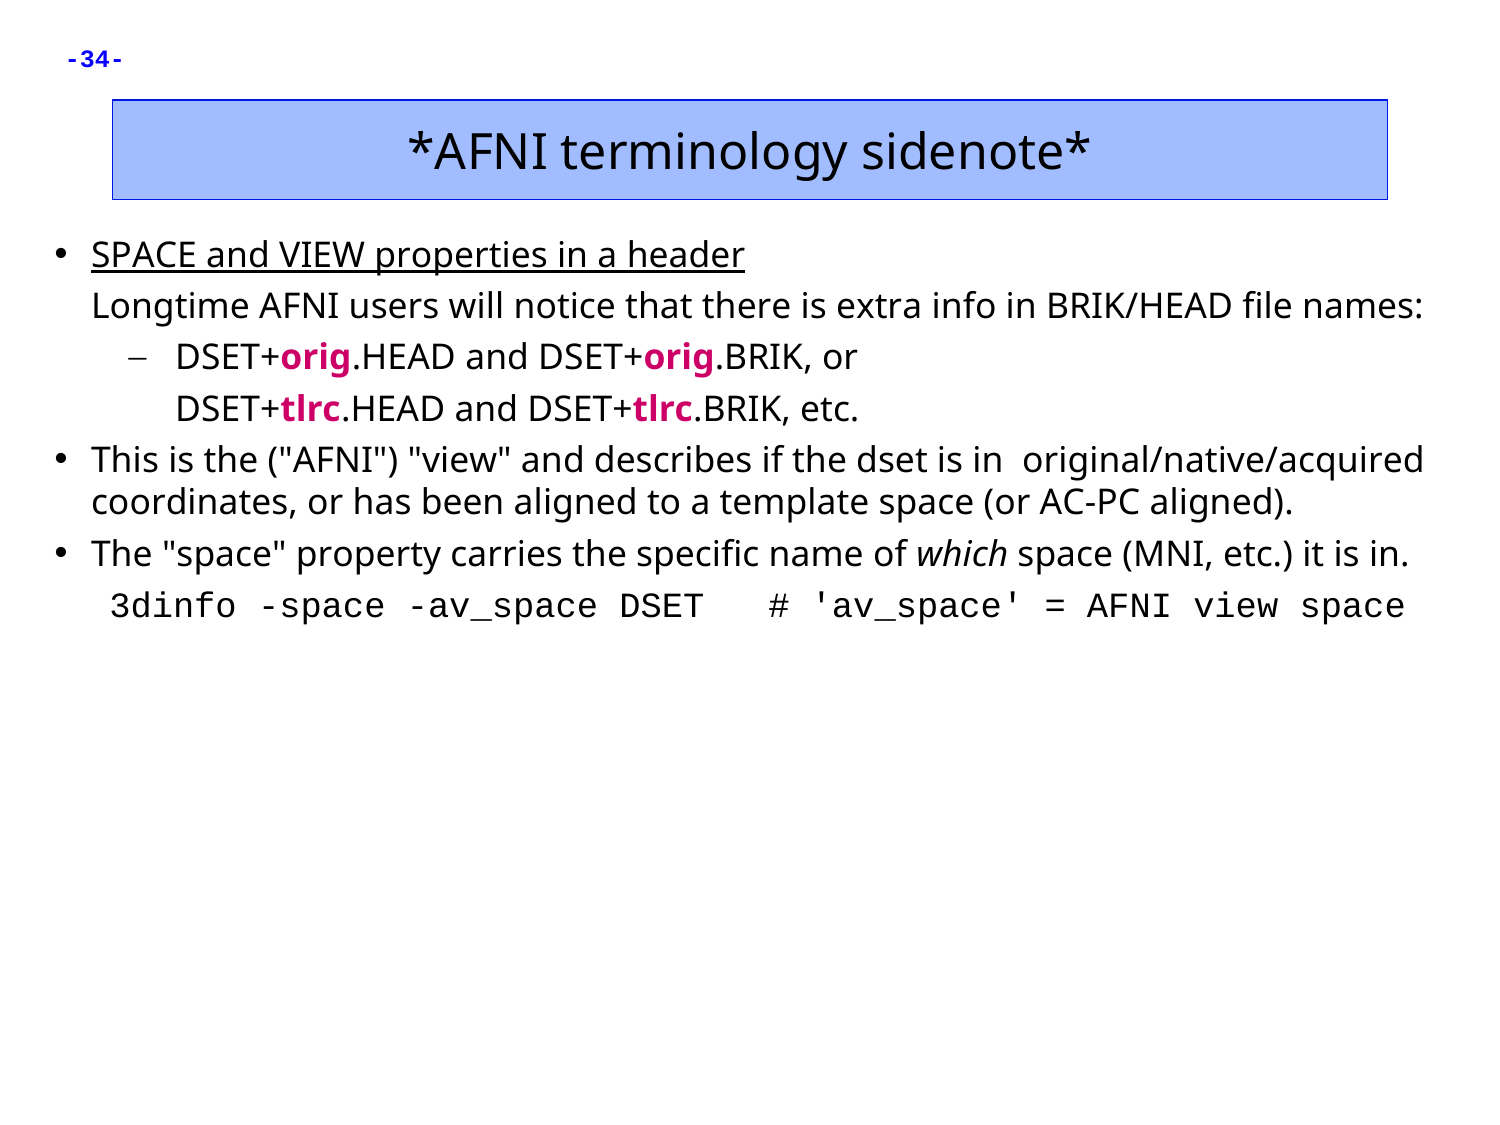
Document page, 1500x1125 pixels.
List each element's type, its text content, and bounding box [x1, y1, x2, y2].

text_box SPACE and VIEW properties in a header Longtime AFNI users will notice that there is extra info in BRIK/HEAD file names: DSET+orig.HEAD and DSET+orig.BRIK, or DSET+tlrc.HEAD and DSET+tlrc.BRIK, etc. This is the ("AFNI") "view" and describes if the dset is in original/native/acquired coordinates, or has been aligned to a template space (or AC-PC aligned). The "space" property carries the specific name of which space (MNI, etc.) it is in. 3dinfo -space -av_space DSET # 'av_space' = AFNI view space [38, 223, 1458, 1057]
text_box *AFNI terminology sidenote* [112, 99, 1388, 200]
